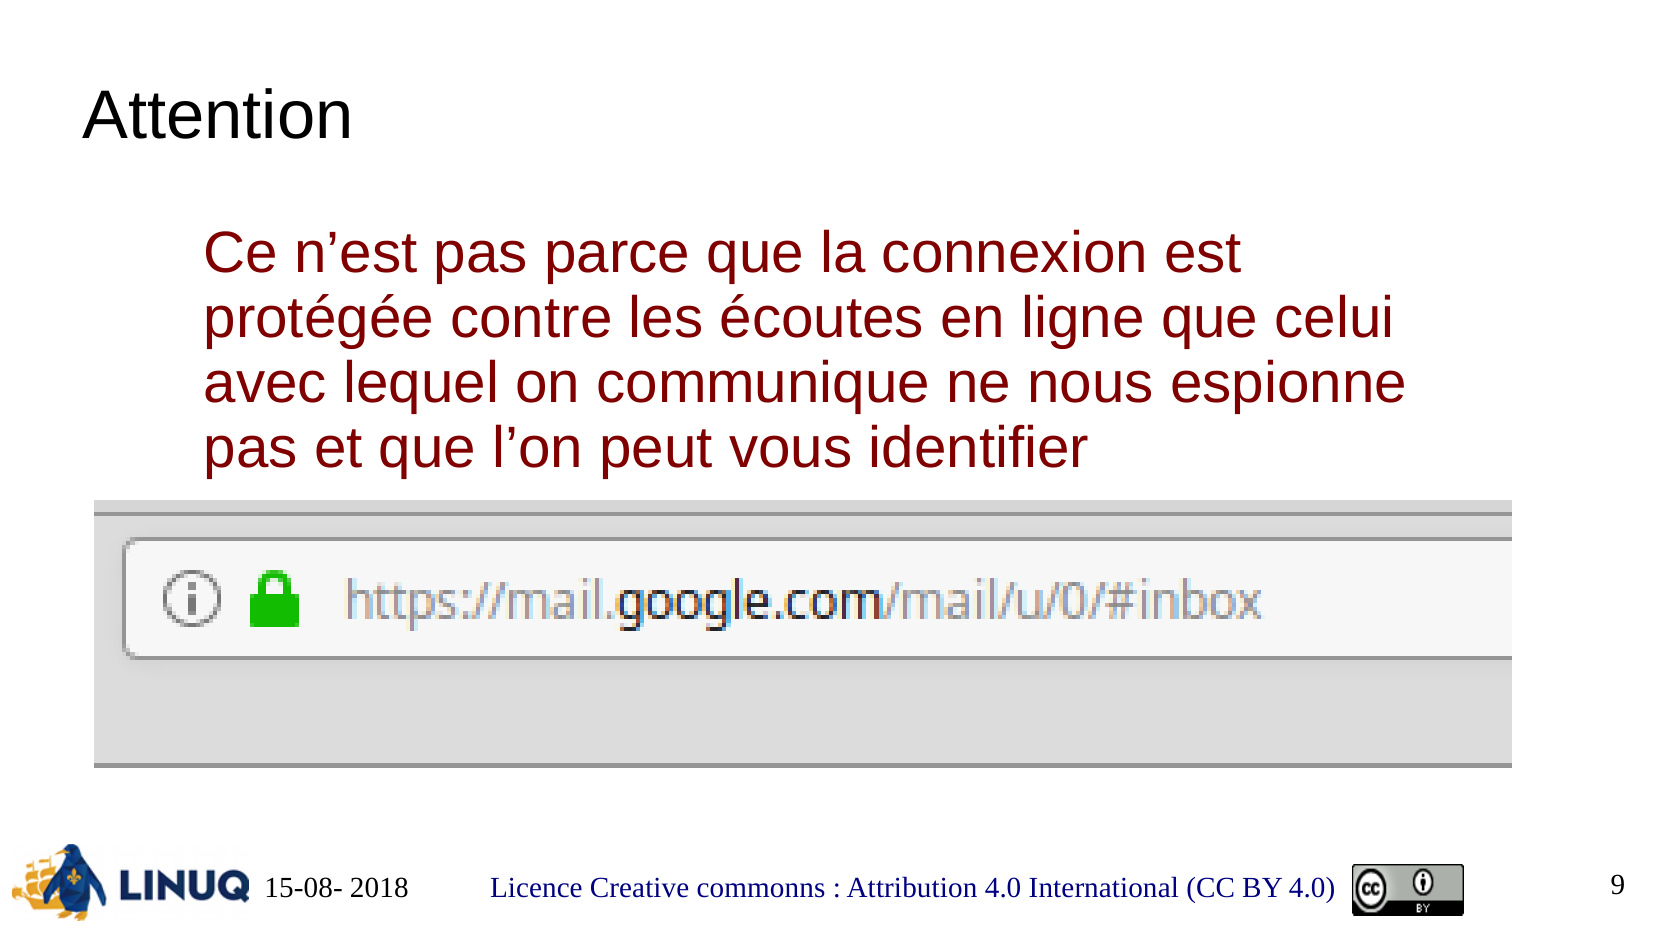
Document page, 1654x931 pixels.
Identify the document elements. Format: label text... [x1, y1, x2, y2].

picture [1352, 864, 1464, 916]
picture [11, 844, 249, 921]
picture [94, 500, 1512, 768]
title Attention [82, 37, 1571, 193]
text_box Ce n’est pas parce que la connexion est protégée contre les écoutes en ligne que celui avec lequel on communique ne nous espionne pas et que l’on peut vous identifier [188, 212, 1465, 488]
